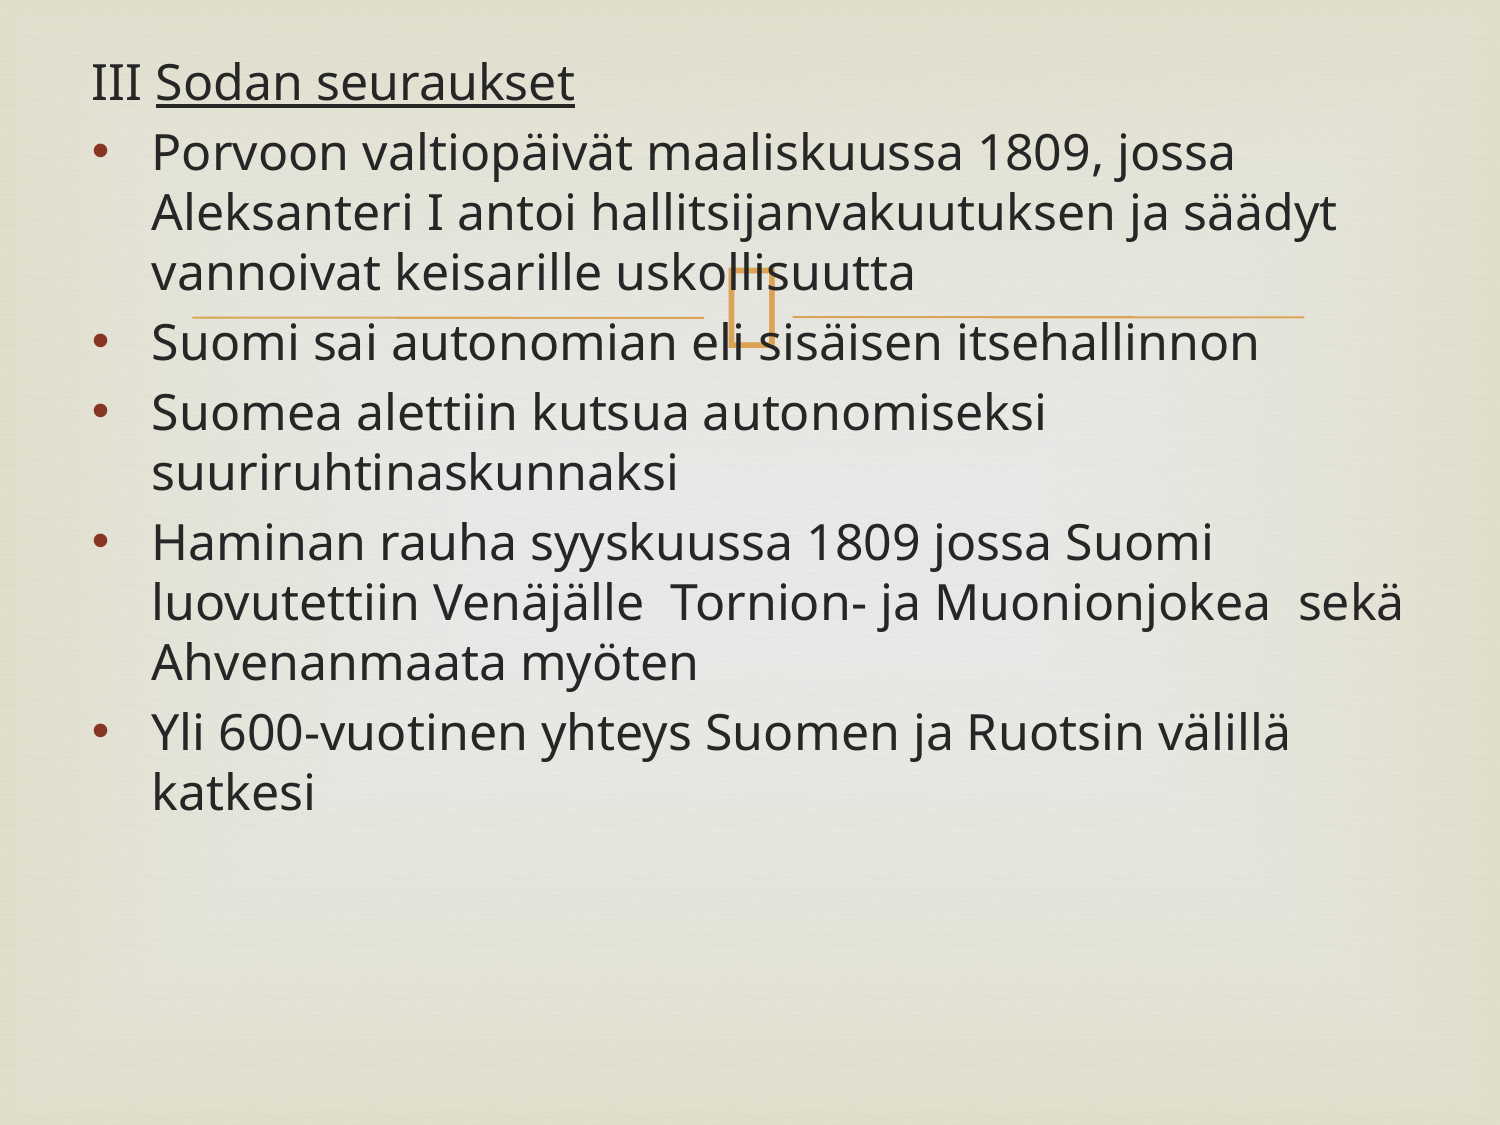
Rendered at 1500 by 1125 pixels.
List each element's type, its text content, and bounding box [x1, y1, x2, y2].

list III Sodan seuraukset Porvoon valtiopäivät maaliskuussa 1809, jossa Aleksanteri I antoi hallitsijanvakuutuksen ja säädyt vannoivat keisarille uskollisuutta Suomi sai autonomian eli sisäisen itsehallinnon Suomea alettiin kutsua autonomiseksi suuriruhtinaskunnaksi Haminan rauha syyskuussa 1809 jossa Suomi luovutettiin Venäjälle Tornion- ja Muonionjokea sekä Ahvenanmaata myöten Yli 600-vuotinen yhteys Suomen ja Ruotsin välillä katkesi [76, 42, 1425, 1005]
